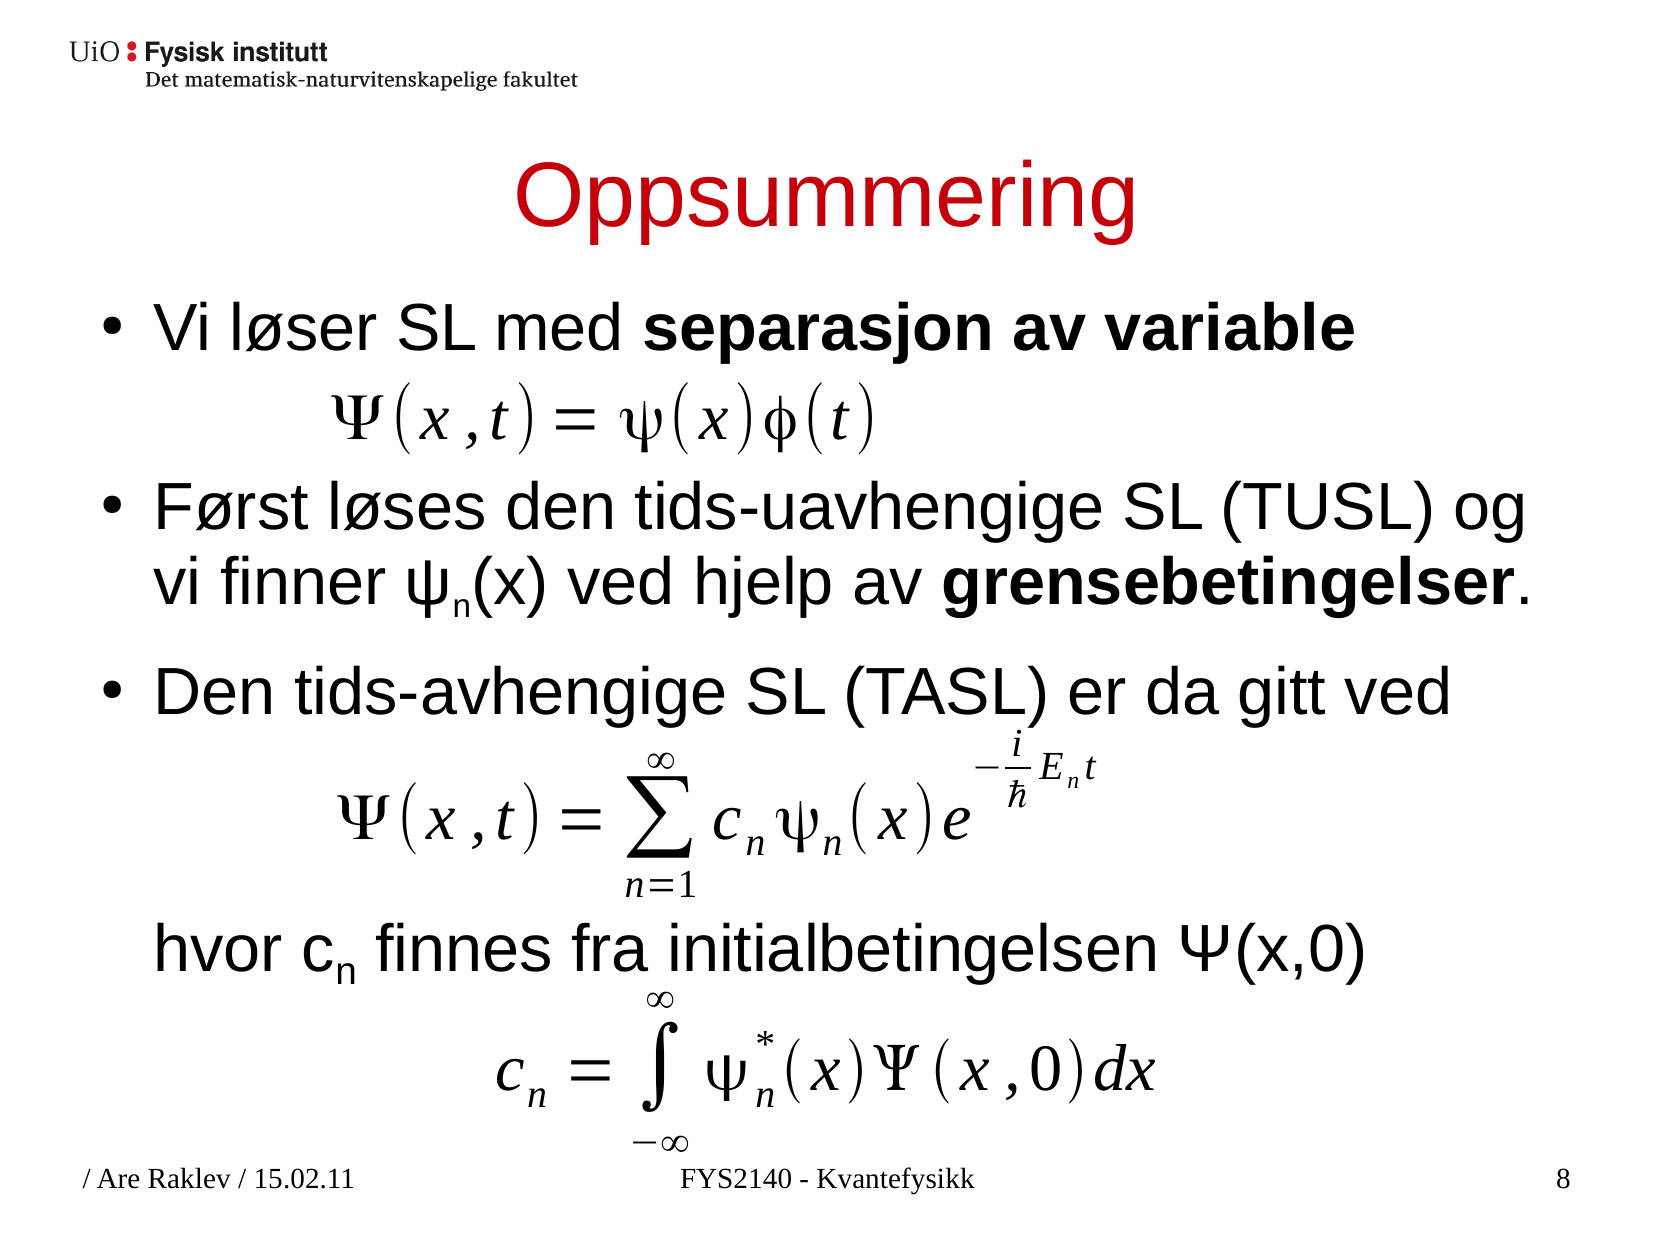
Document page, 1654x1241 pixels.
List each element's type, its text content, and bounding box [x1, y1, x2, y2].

chart [487, 974, 1163, 1163]
picture [68, 37, 581, 93]
title Oppsummering [82, 90, 1571, 290]
list Vi løser SL med separasjon av variable Først løses den tids-uavhengige SL (TUSL) og vi finner ψn(x) ved hjelp av grensebetingelser. Den tids-avhengige SL (TASL) er da gitt ved hvor cn finnes fra initialbetingelsen Ψ(x,0) [82, 290, 1576, 1094]
chart [328, 720, 1102, 908]
chart [322, 378, 884, 459]
